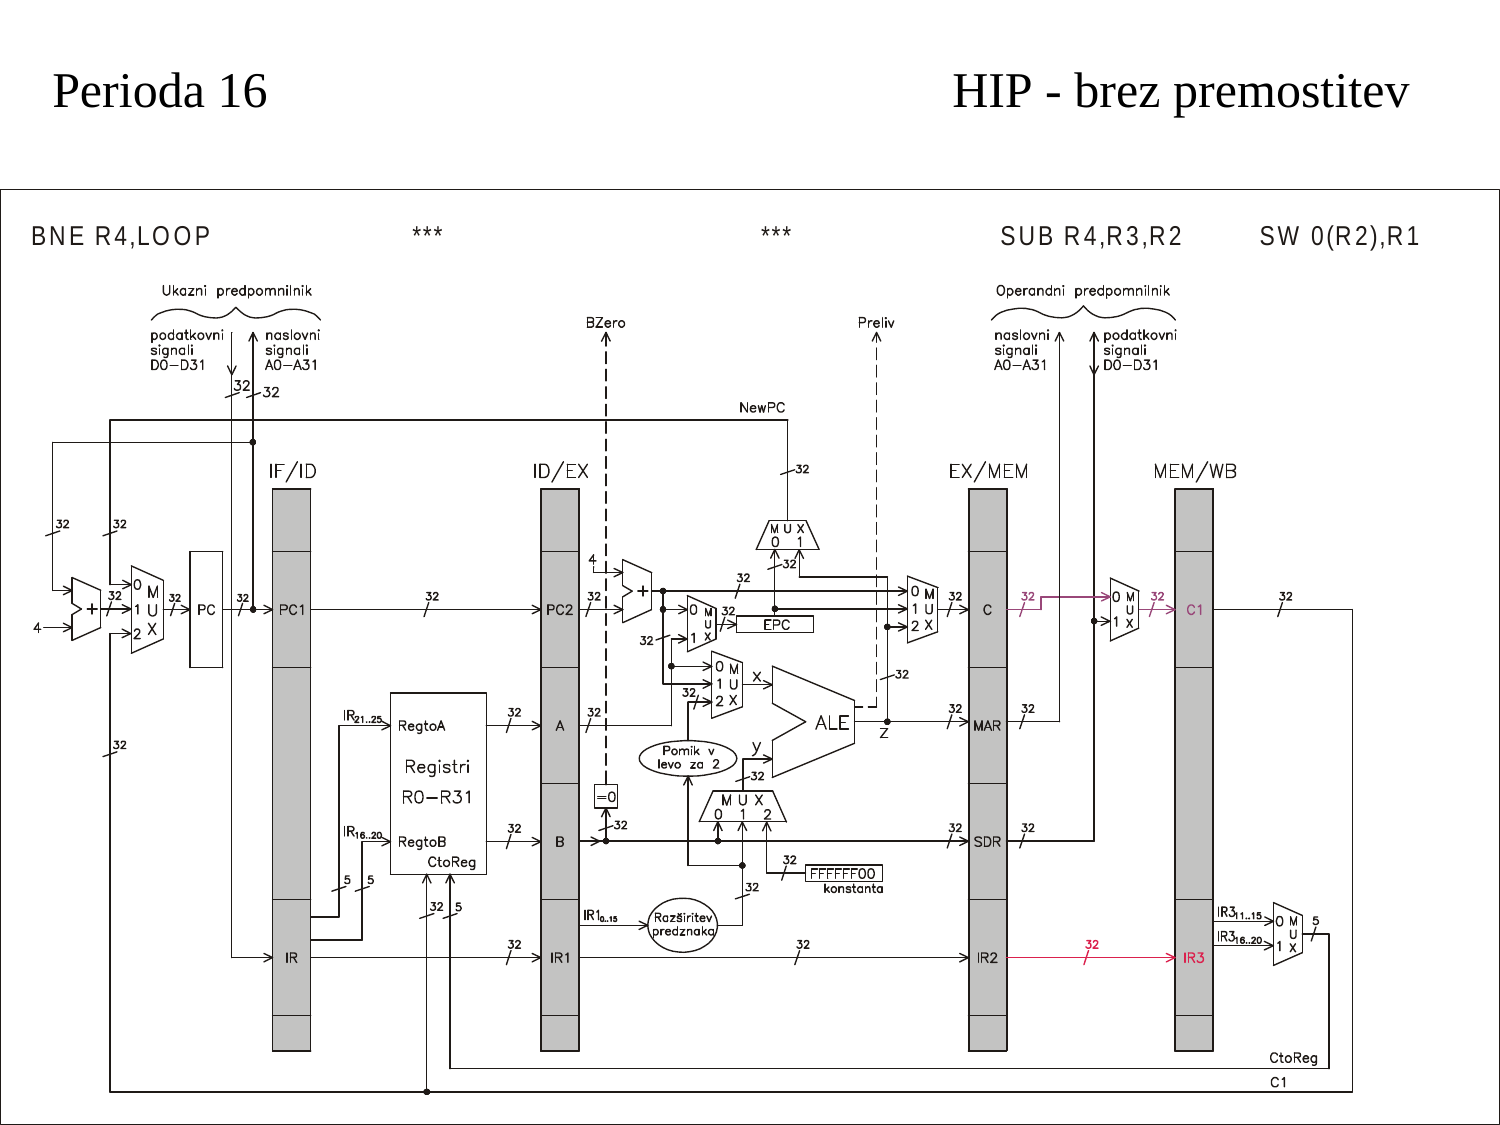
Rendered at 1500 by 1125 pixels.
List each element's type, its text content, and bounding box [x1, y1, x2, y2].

text_box Perioda 16 HIP - brez premostitev [37, 49, 1476, 126]
picture [0, 188, 1500, 1125]
